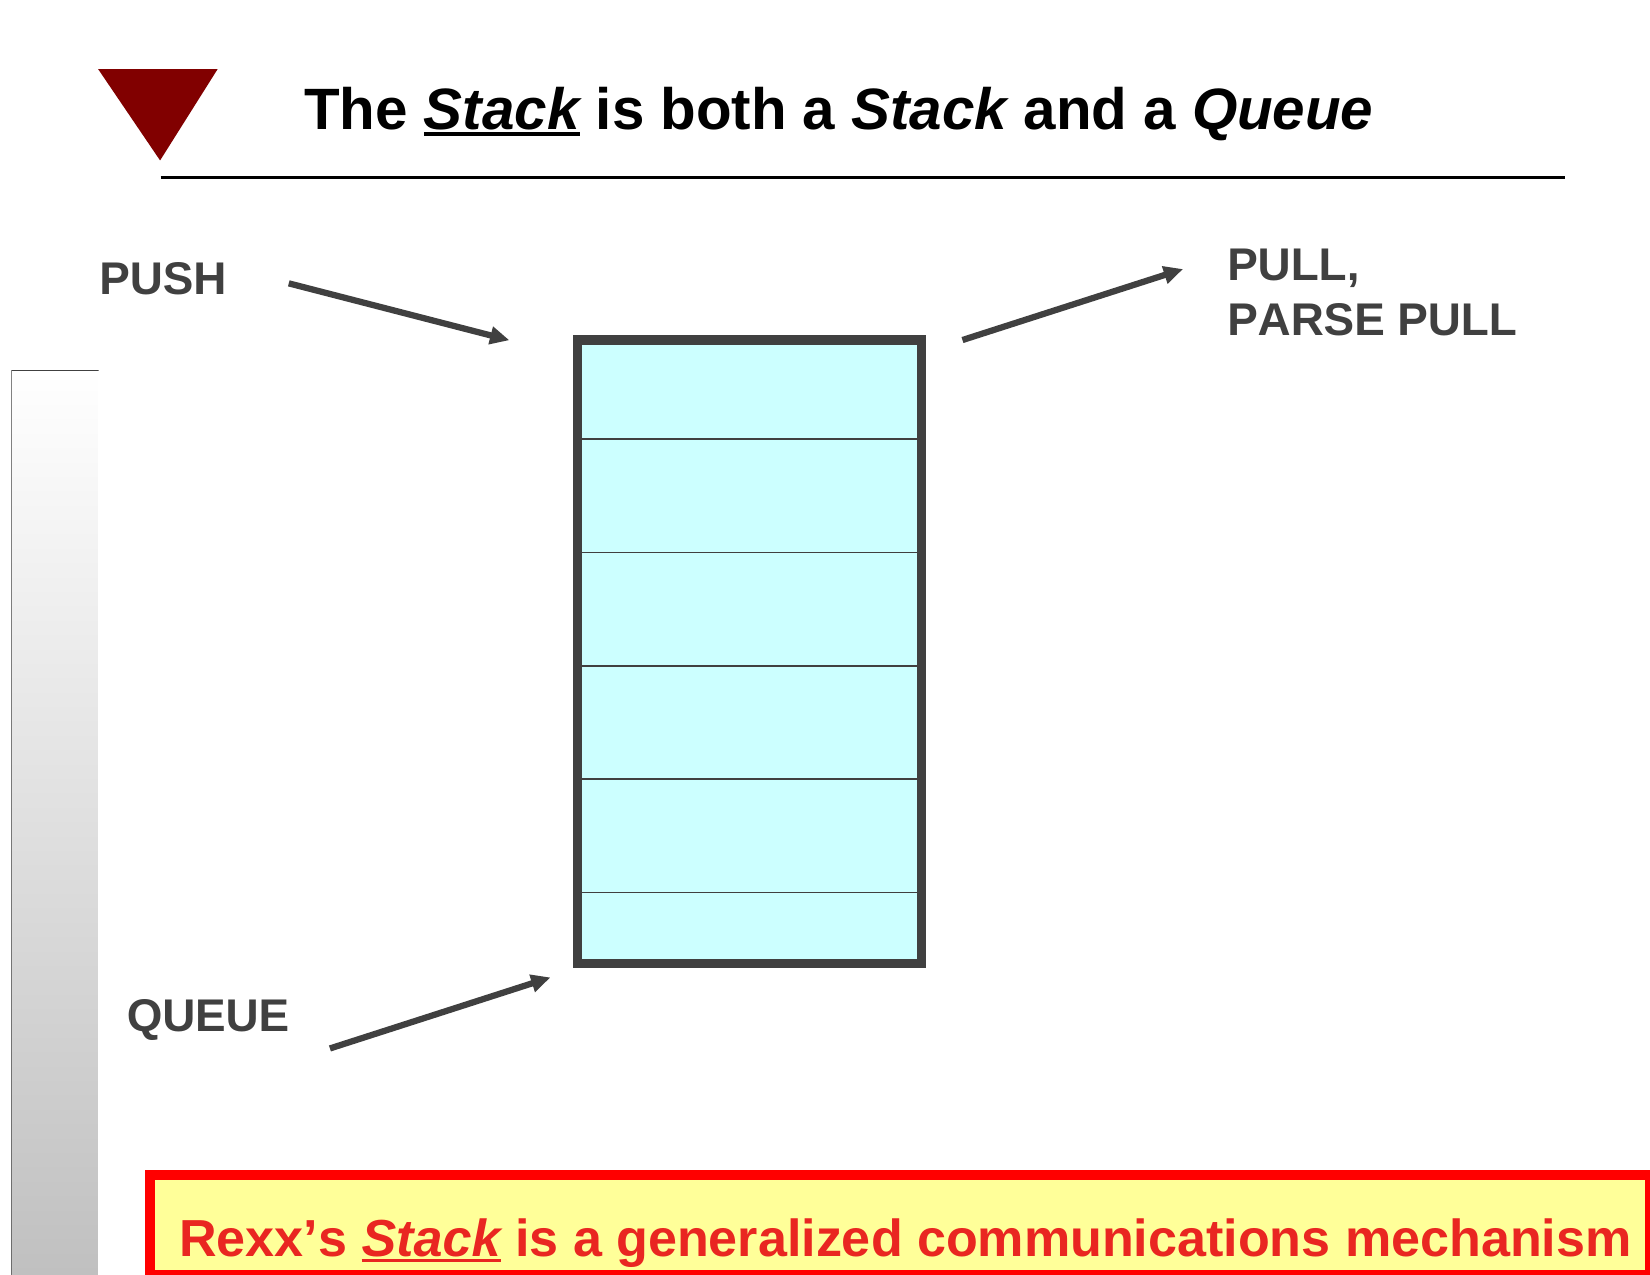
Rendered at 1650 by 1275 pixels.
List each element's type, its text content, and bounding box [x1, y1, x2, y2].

text_box The Stack is both a Stack and a Queue [287, 62, 1600, 150]
text_box [11, 370, 99, 1275]
text_box PUSH [82, 240, 244, 313]
text_box PULL, PARSE PULL [1210, 226, 1534, 354]
text_box [98, 69, 218, 161]
text_box [577, 340, 922, 964]
text_box Rexx’s Stack is a generalized communications mechanism [162, 1195, 1650, 1275]
text_box QUEUE [110, 977, 307, 1050]
text_box [150, 1174, 1650, 1275]
